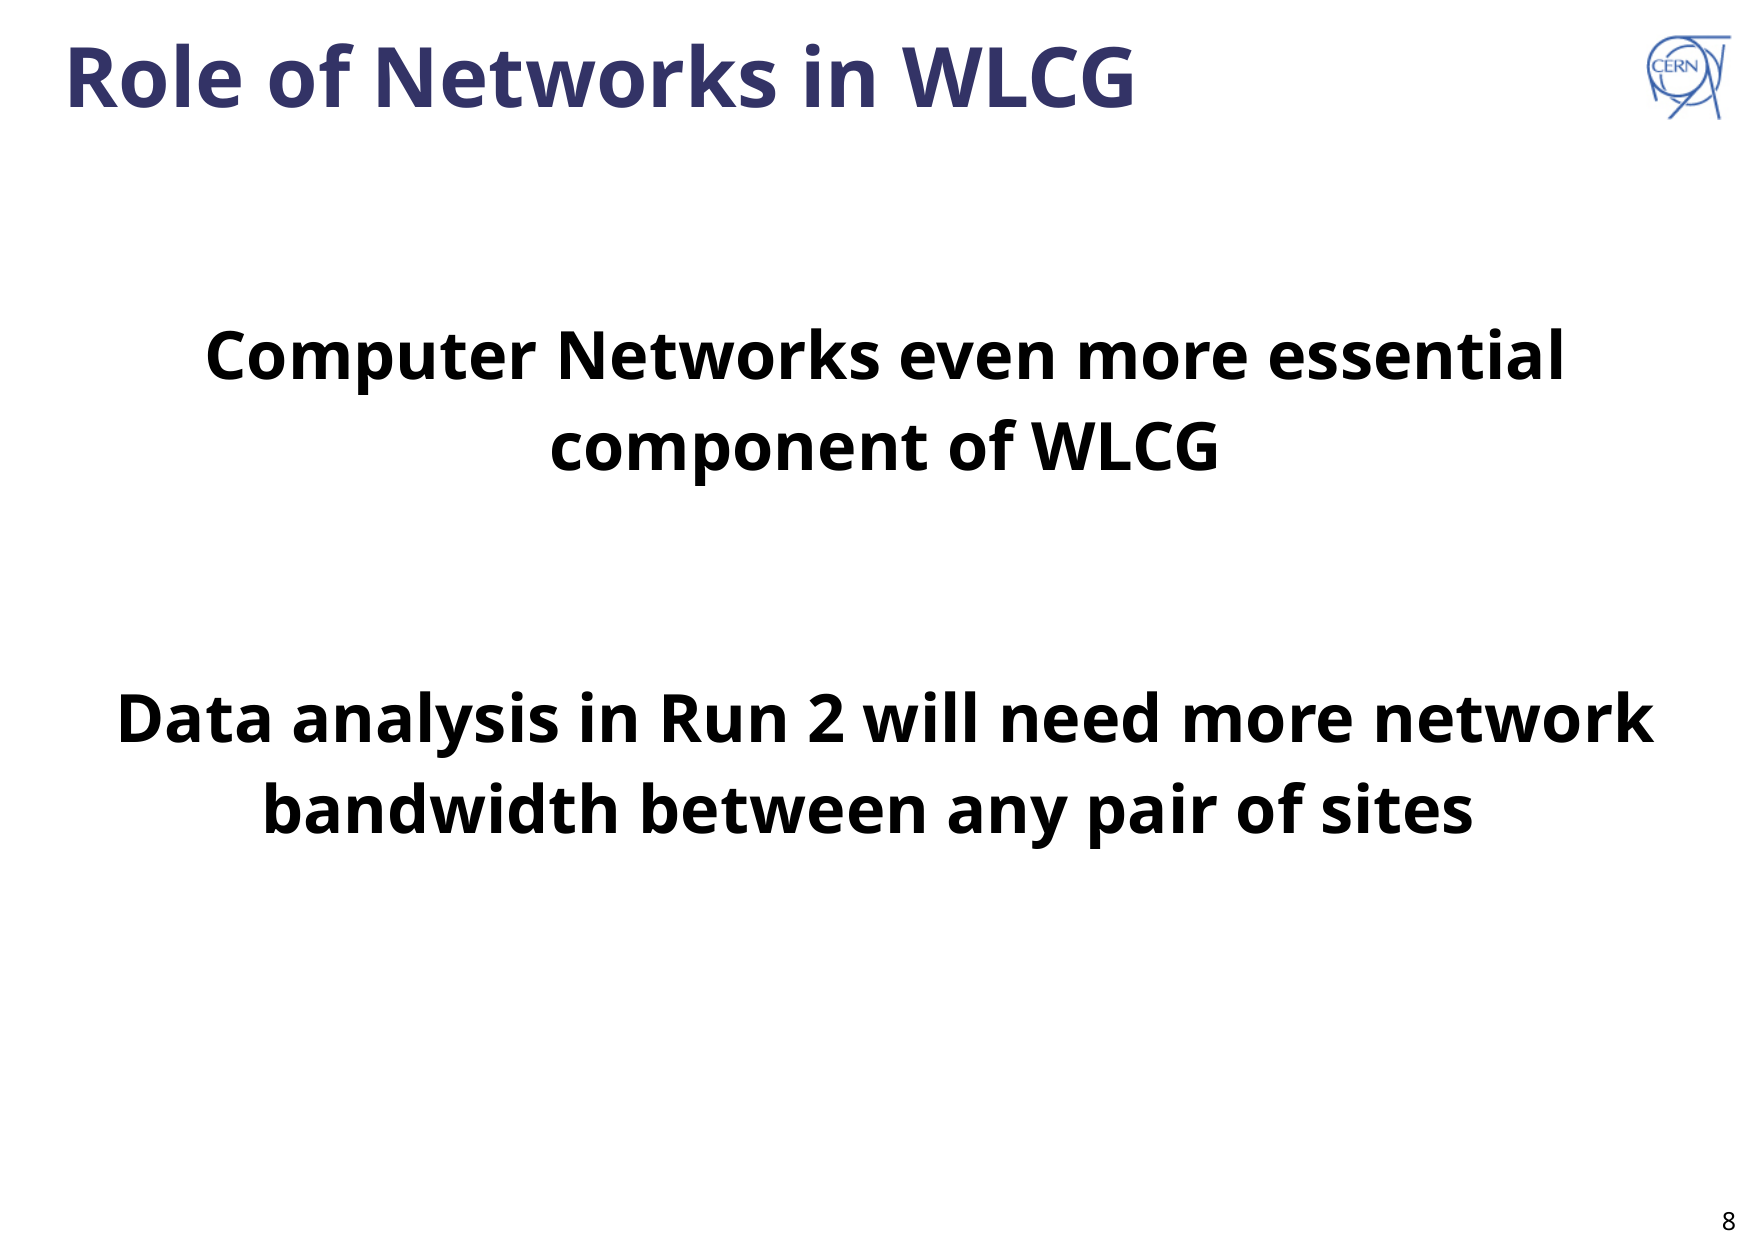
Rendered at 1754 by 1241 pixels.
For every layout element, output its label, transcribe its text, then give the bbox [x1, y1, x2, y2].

title Role of Networks in WLCG [63, 0, 1621, 166]
picture [1646, 34, 1732, 120]
text_box Computer Networks even more essential component of WLCG Data analysis in Run 2 will need more network bandwidth between any pair of sites [82, 301, 1689, 965]
